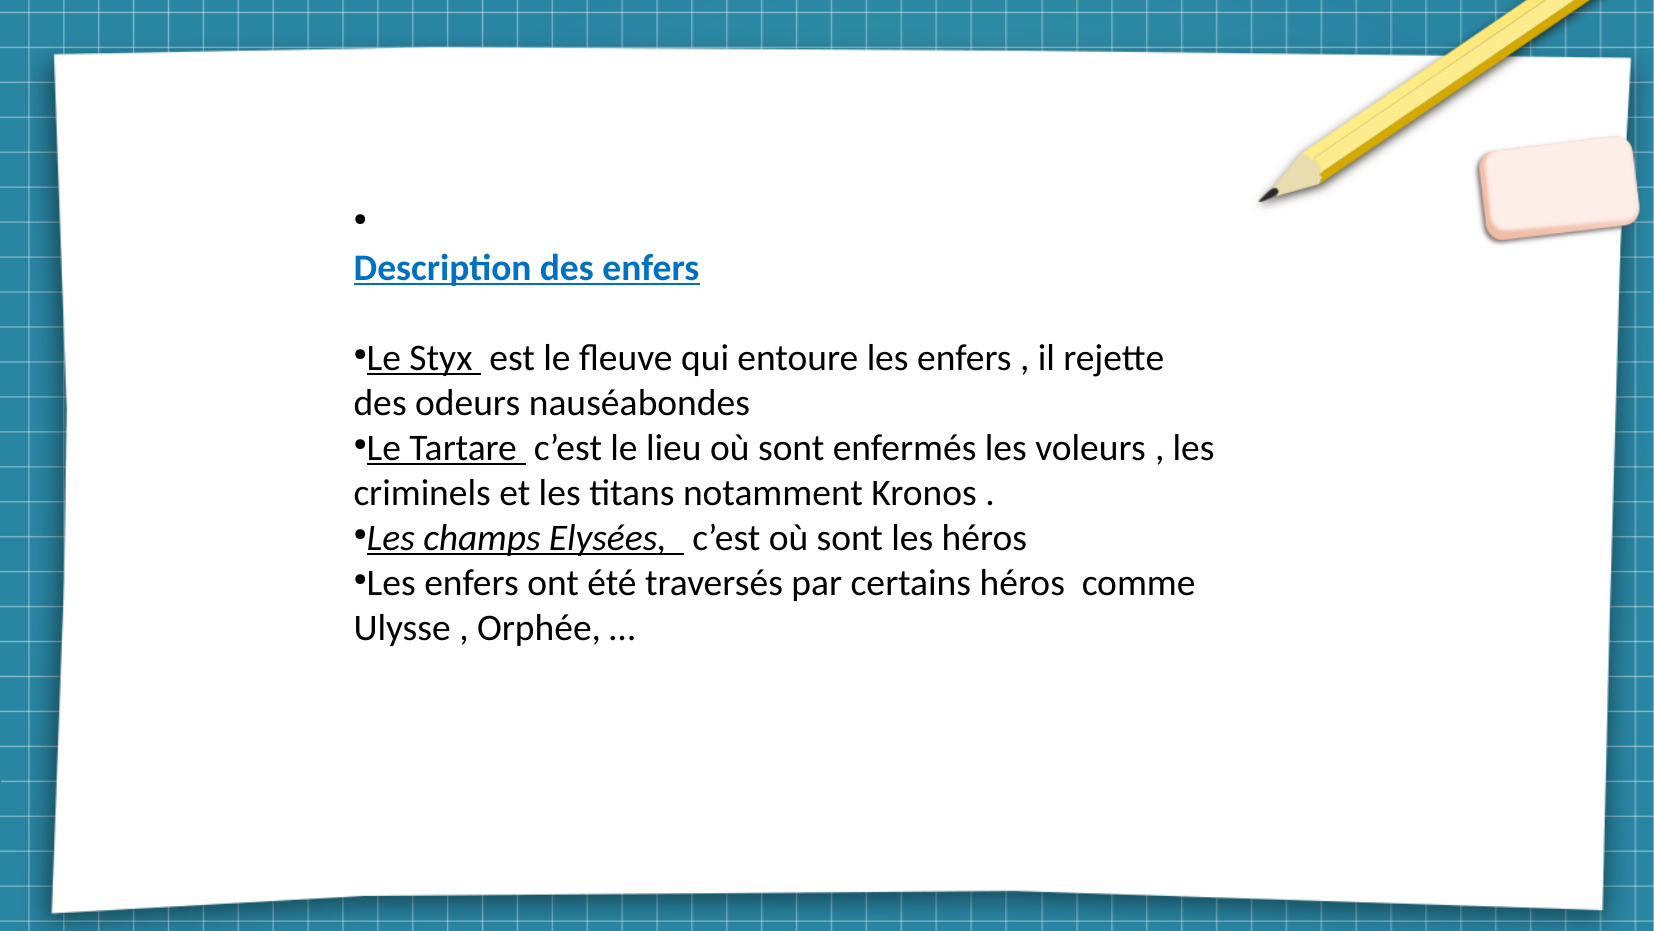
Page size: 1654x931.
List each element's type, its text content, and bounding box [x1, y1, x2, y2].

text_box Description des enfers Le Styx est le fleuve qui entoure les enfers , il rejette des odeurs nauséabondes Le Tartare c’est le lieu où sont enfermés les voleurs , les criminels et les titans notamment Kronos . Les champs Elysées, c’est où sont les héros Les enfers ont été traversés par certains héros comme Ulysse , Orphée, … [338, 190, 1241, 660]
picture [0, 0, 1654, 931]
